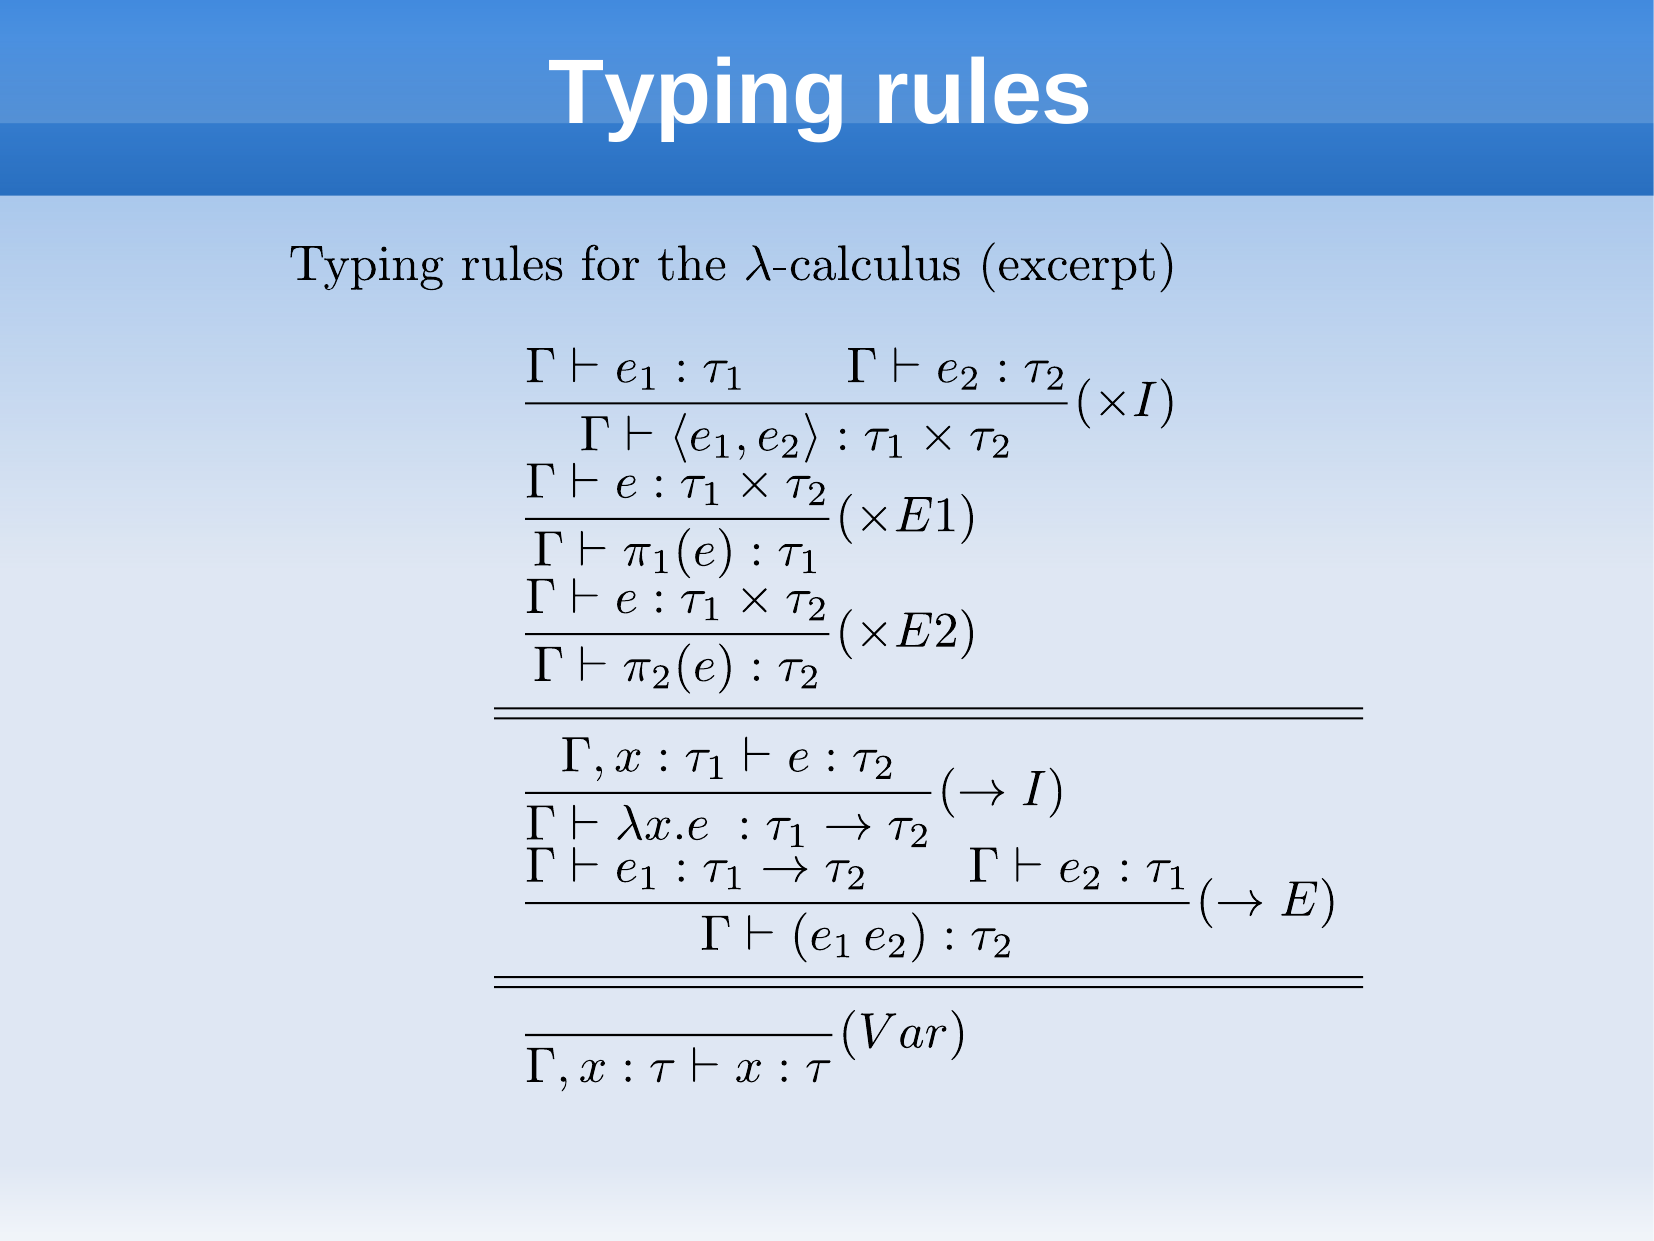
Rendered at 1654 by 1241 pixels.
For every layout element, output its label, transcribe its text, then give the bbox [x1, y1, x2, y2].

picture [0, 0, 1654, 1241]
title Typing rules [76, 0, 1565, 188]
